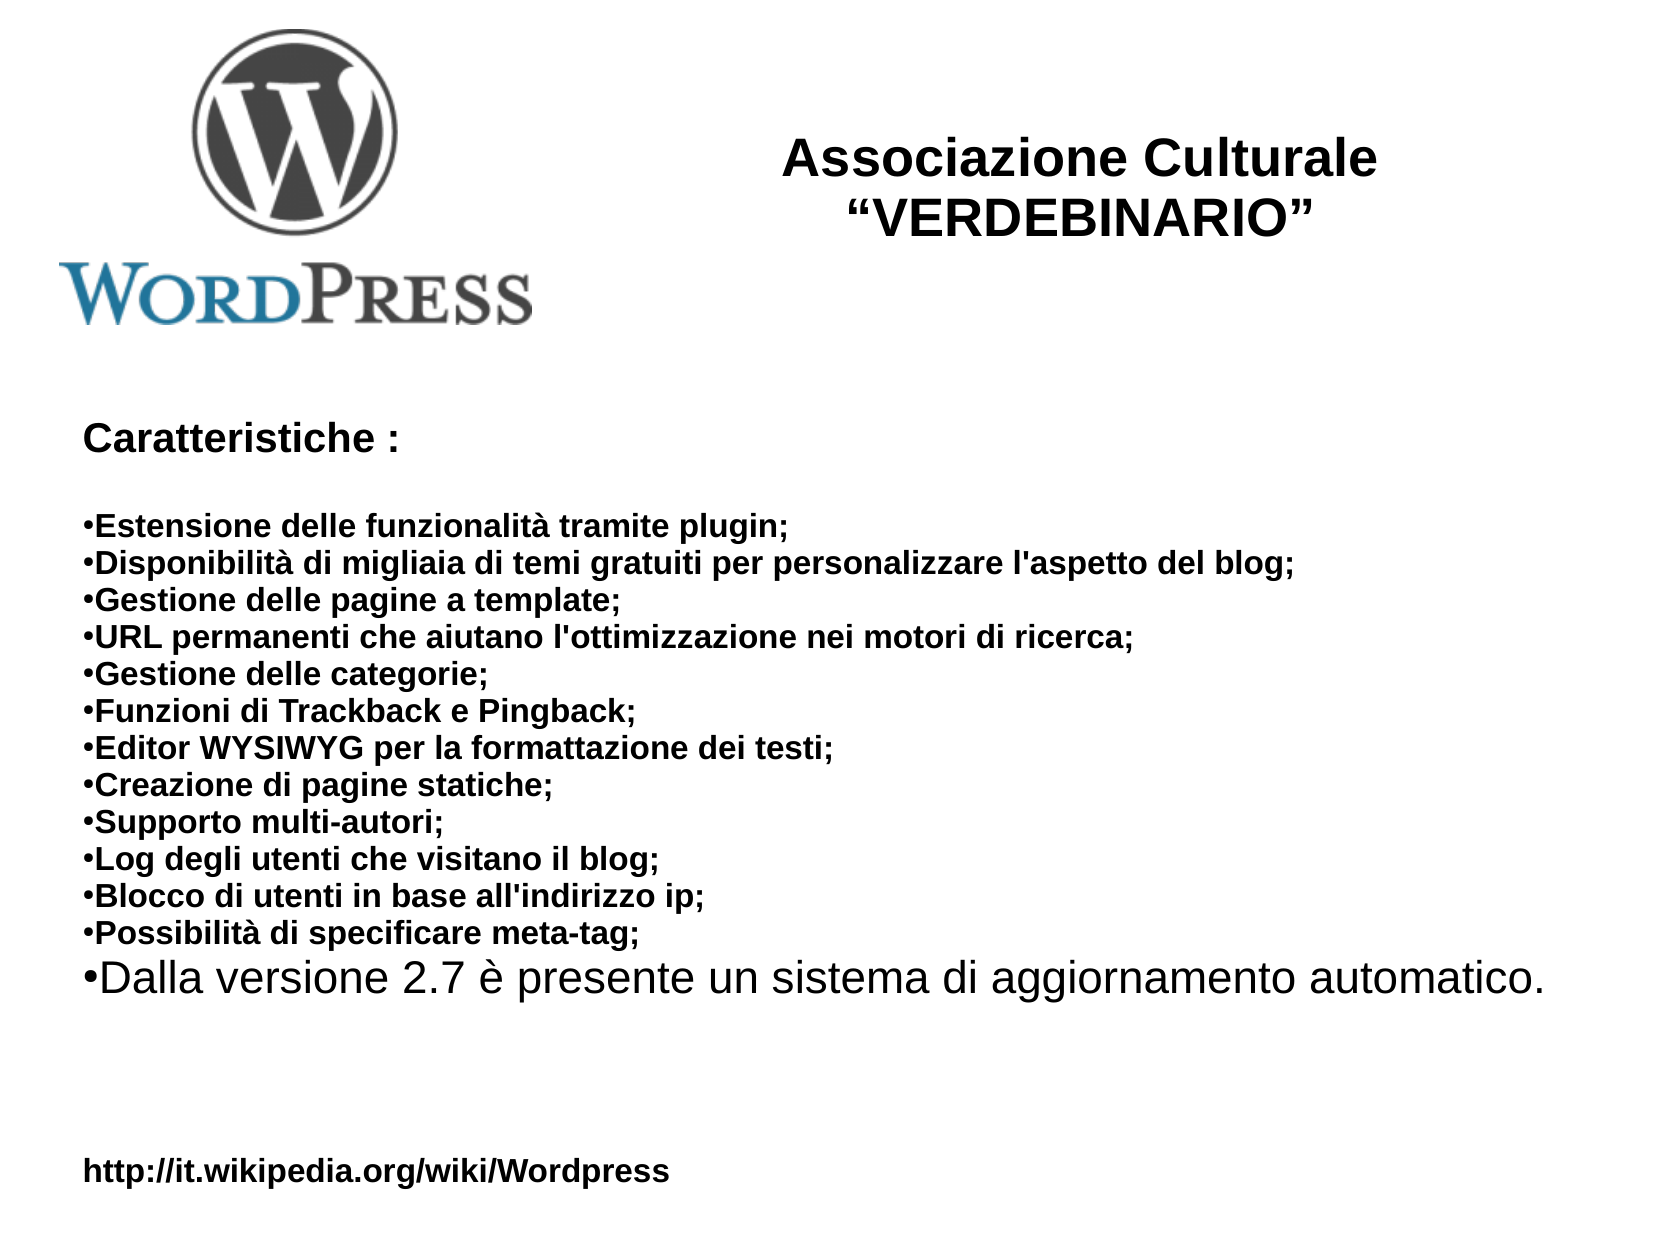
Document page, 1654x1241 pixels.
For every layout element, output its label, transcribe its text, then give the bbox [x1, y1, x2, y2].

text_box Caratteristiche : Estensione delle funzionalità tramite plugin; Disponibilità di migliaia di temi gratuiti per personalizzare l'aspetto del blog; Gestione delle pagine a template; URL permanenti che aiutano l'ottimizzazione nei motori di ricerca; Gestione delle categorie; Funzioni di Trackback e Pingback; Editor WYSIWYG per la formattazione dei testi; Creazione di pagine statiche; Supporto multi-autori; Log degli utenti che visitano il blog; Blocco di utenti in base all'indirizzo ip; Possibilità di specificare meta-tag; Dalla versione 2.7 è presente un sistema di aggiornamento automatico. [82, 354, 1571, 1063]
title Associazione Culturale “VERDEBINARIO” [590, 50, 1571, 325]
picture [59, 29, 532, 325]
title http://it.wikipedia.org/wiki/Wordpress [82, 1122, 1063, 1221]
